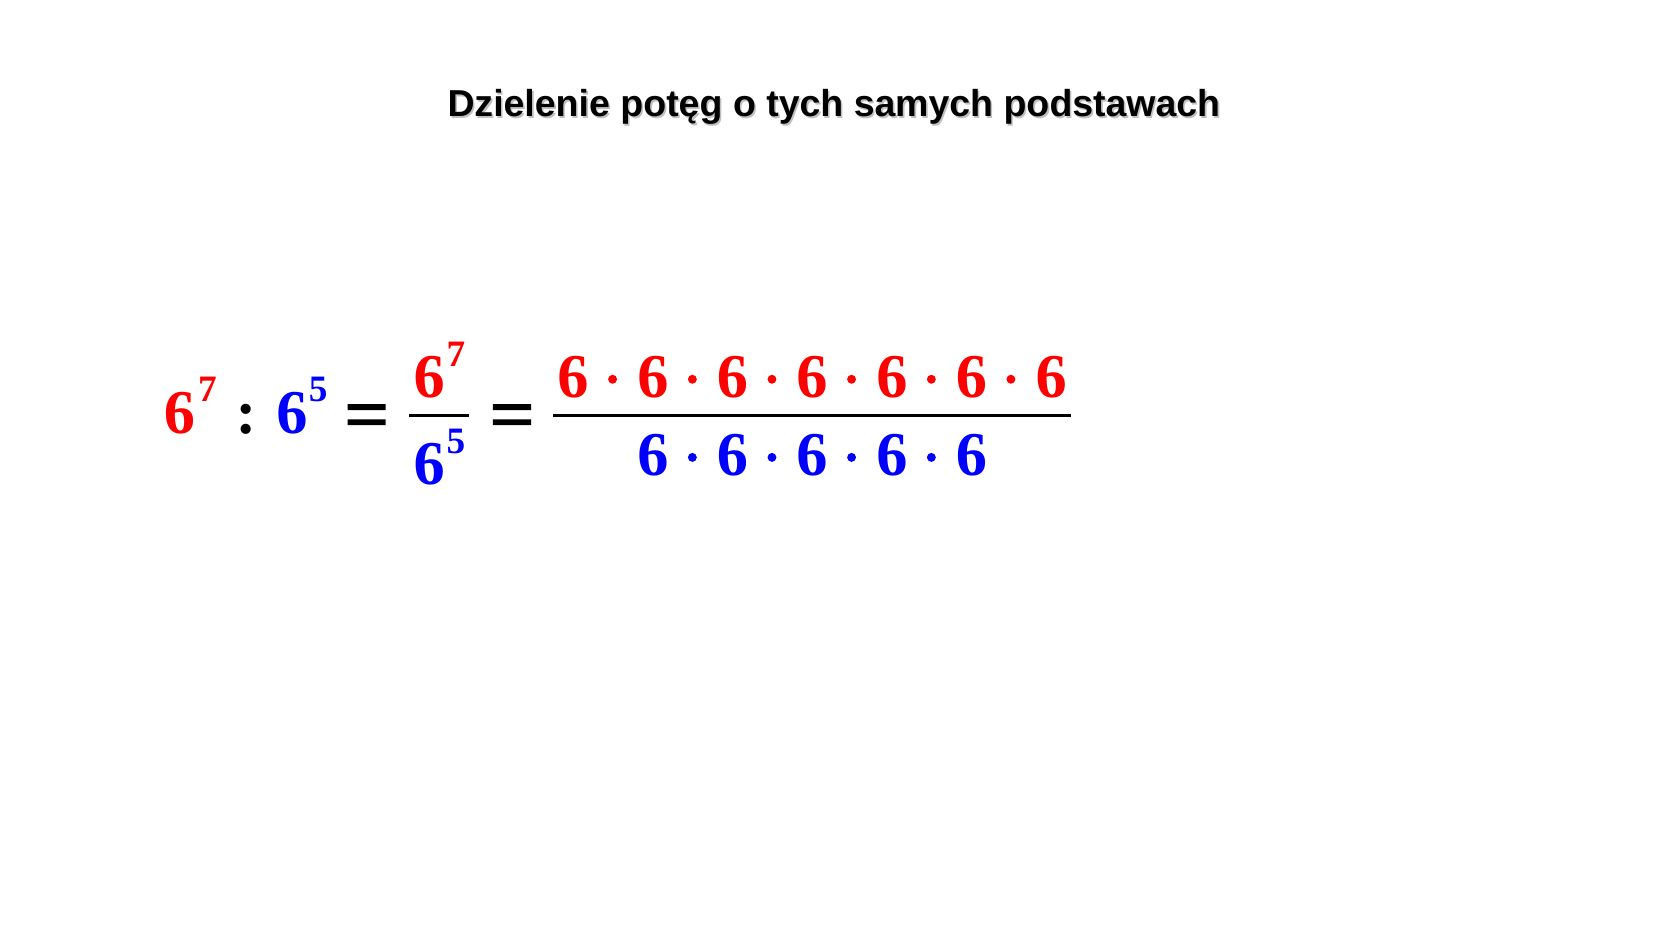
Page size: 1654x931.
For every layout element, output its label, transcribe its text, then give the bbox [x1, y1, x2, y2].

text_box Dzielenie potęg o tych samych podstawach [432, 75, 1261, 136]
chart [157, 333, 1081, 498]
